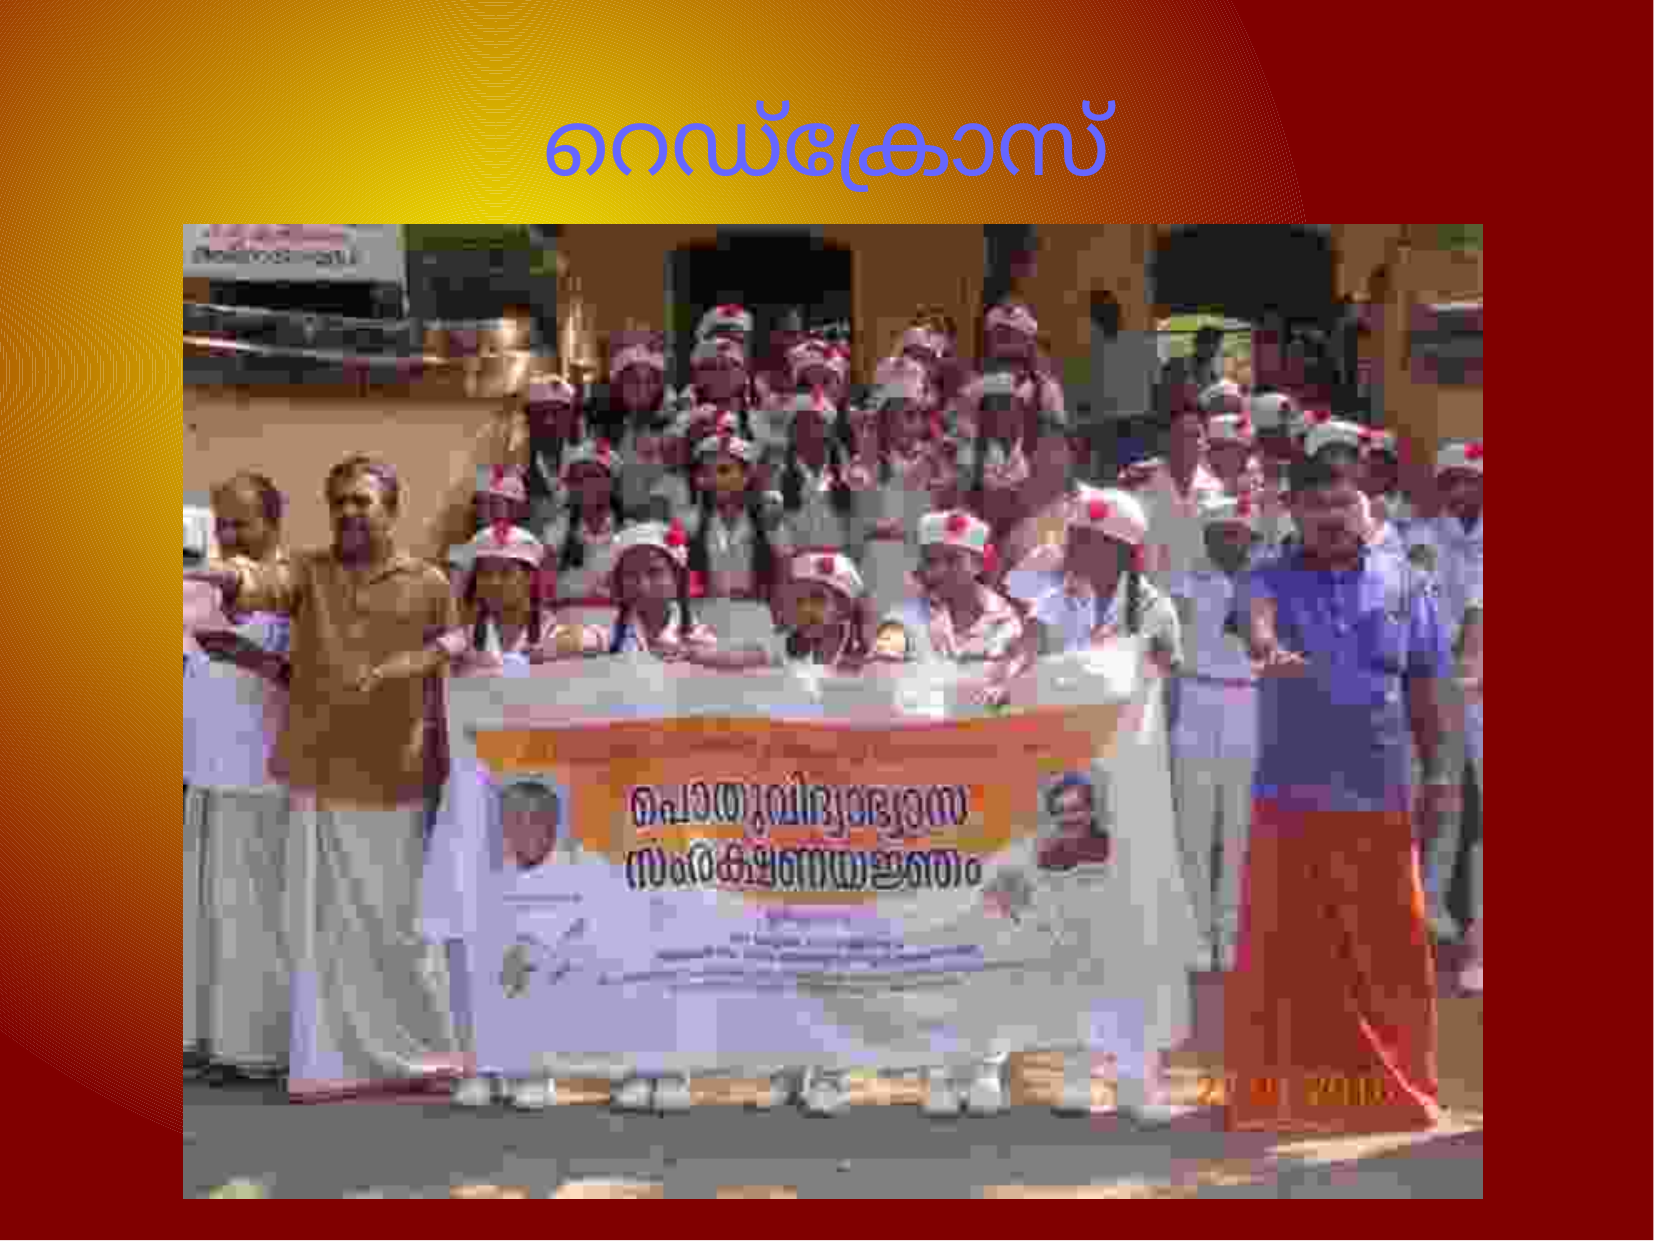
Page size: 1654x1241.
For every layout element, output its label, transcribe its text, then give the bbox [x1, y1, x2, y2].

picture [183, 224, 1483, 1199]
title റെഡ്ക്രോസ് [82, 49, 1571, 257]
